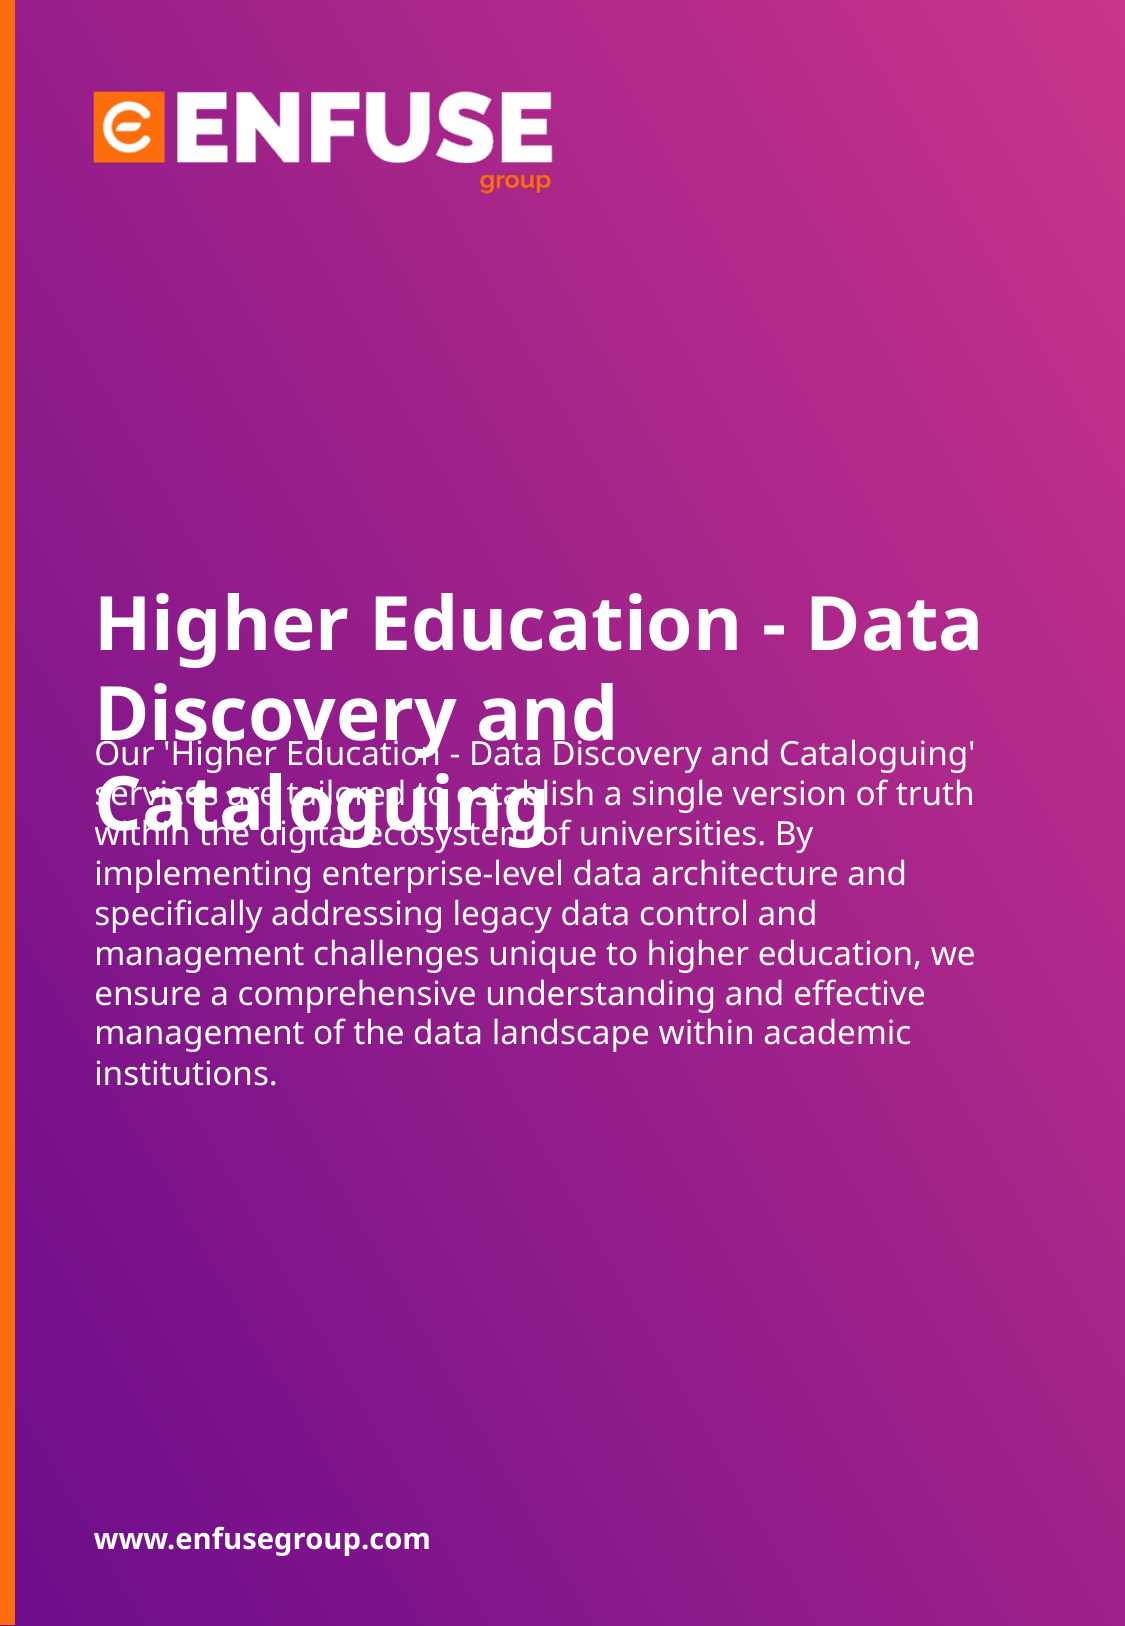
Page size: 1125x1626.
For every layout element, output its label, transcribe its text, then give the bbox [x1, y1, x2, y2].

text_box Our 'Higher Education - Data Discovery and Cataloguing' services are tailored to establish a single version of truth within the digital ecosystem of universities. By implementing enterprise-level data architecture and specifically addressing legacy data control and management challenges unique to higher education, we ensure a comprehensive understanding and effective management of the data landscape within academic institutions. [94, 724, 980, 1227]
text_box Higher Education - Data Discovery and Cataloguing [94, 567, 1064, 694]
